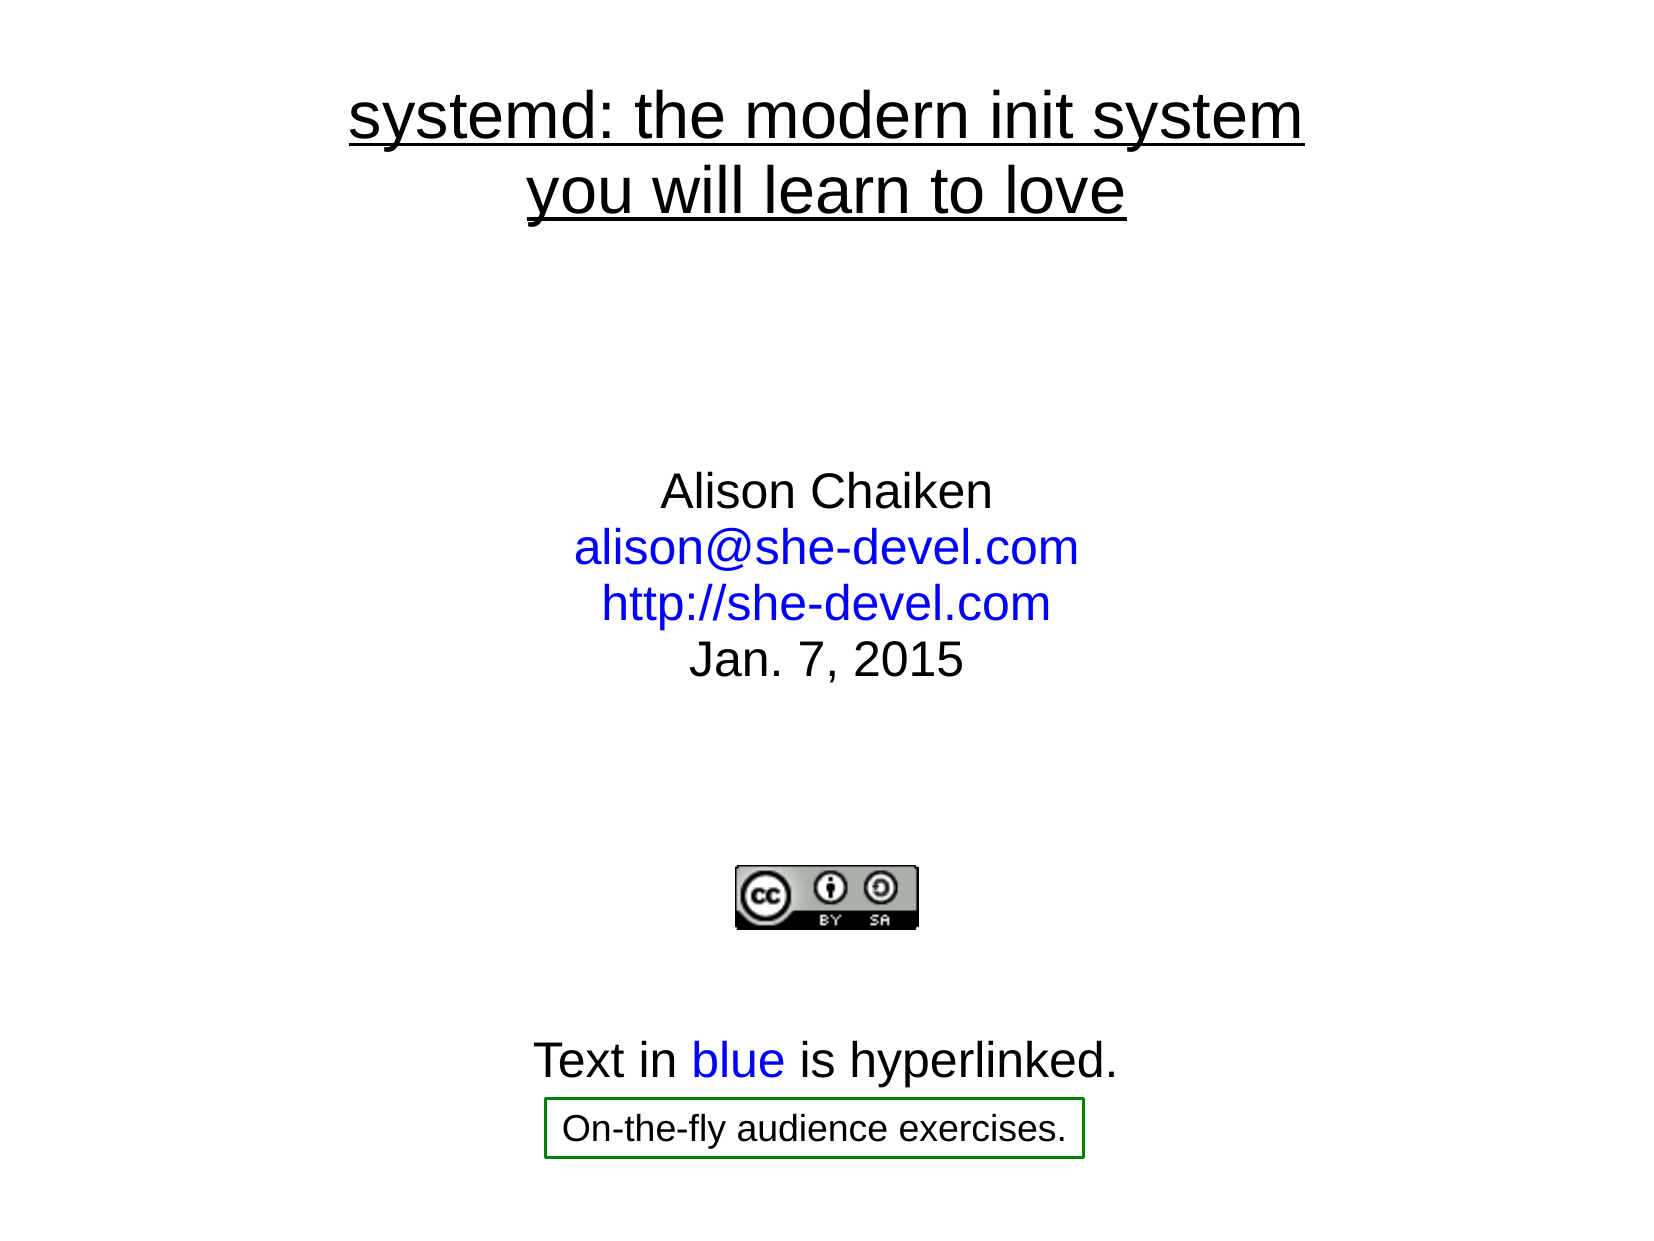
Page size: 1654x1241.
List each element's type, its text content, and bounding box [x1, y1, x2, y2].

subtitle Alison Chaiken alison@she-devel.com http://she-devel.com Jan. 7, 2015 [82, 290, 1571, 1010]
title systemd: the modern init system you will learn to love [82, 49, 1571, 257]
picture [735, 865, 919, 931]
text_box On-the-fly audience exercises. [545, 1098, 1083, 1158]
text_box Text in blue is hyperlinked. [518, 1024, 1136, 1096]
